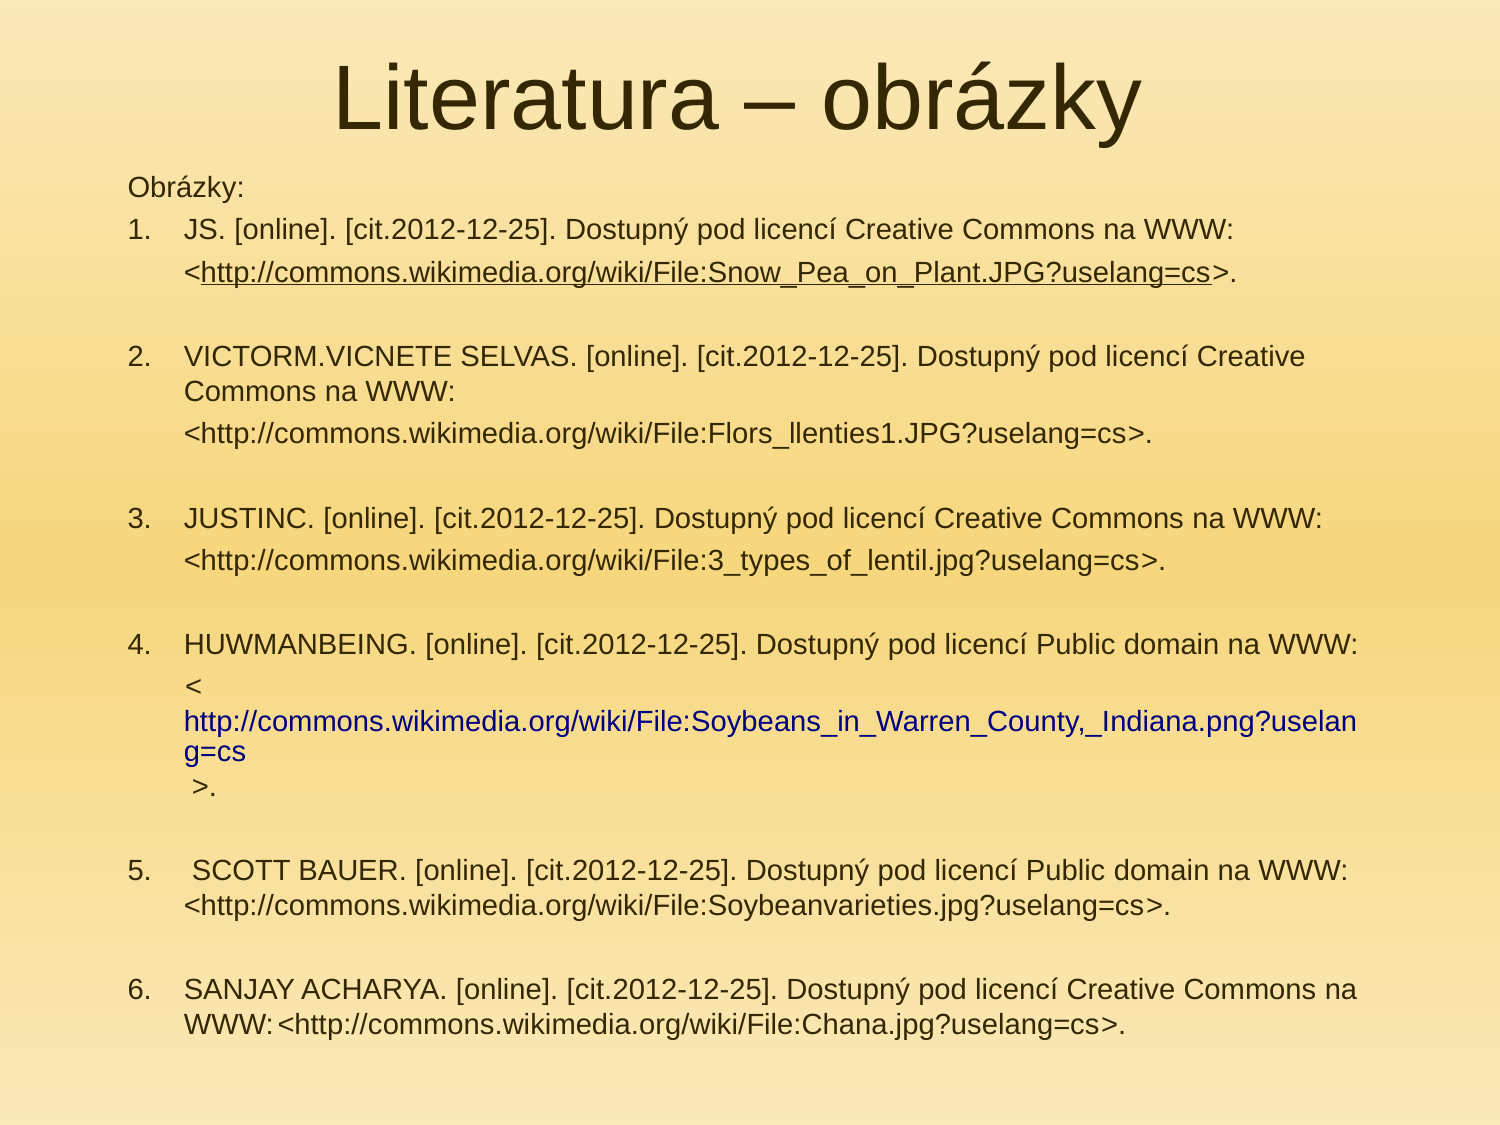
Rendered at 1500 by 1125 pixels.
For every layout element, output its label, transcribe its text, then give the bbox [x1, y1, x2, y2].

list Obrázky: 1. JS. [online]. [cit.2012-12-25]. Dostupný pod licencí Creative Commons na WWW: <http://commons.wikimedia.org/wiki/File:Snow_Pea_on_Plant.JPG?uselang=cs>. 2. VICTORM.VICNETE SELVAS. [online]. [cit.2012-12-25]. Dostupný pod licencí Creative Commons na WWW: <http://commons.wikimedia.org/wiki/File:Flors_llenties1.JPG?uselang=cs>. 3. JUSTINC. [online]. [cit.2012-12-25]. Dostupný pod licencí Creative Commons na WWW: <http://commons.wikimedia.org/wiki/File:3_types_of_lentil.jpg?uselang=cs>. 4. HUWMANBEING. [online]. [cit.2012-12-25]. Dostupný pod licencí Public domain na WWW: <http://commons.wikimedia.org/wiki/File:Soybeans_in_Warren_County,_Indiana.png?uselang=cs >. 5. SCOTT BAUER. [online]. [cit.2012-12-25]. Dostupný pod licencí Public domain na WWW: <http://commons.wikimedia.org/wiki/File:Soybeanvarieties.jpg?uselang=cs>. 6. SANJAY ACHARYA. [online]. [cit.2012-12-25]. Dostupný pod licencí Creative Commons na WWW: <http://commons.wikimedia.org/wiki/File:Chana.jpg?uselang=cs>. [112, 160, 1388, 1067]
title Literatura – obrázky [100, 30, 1376, 156]
